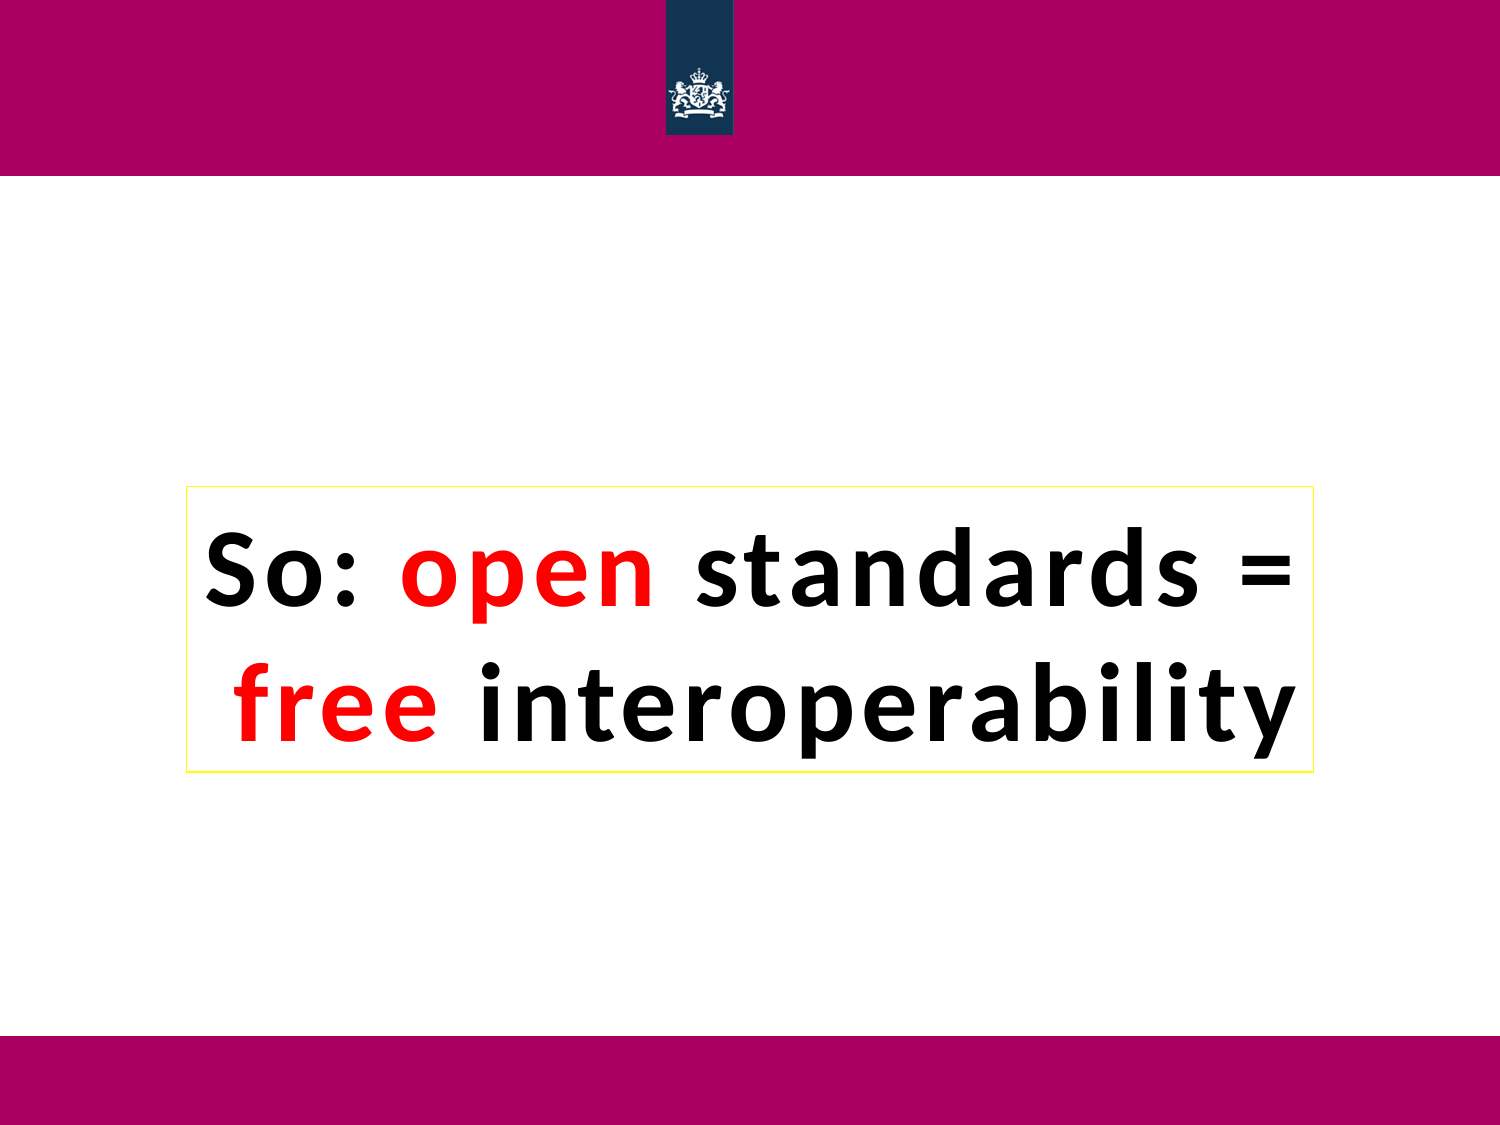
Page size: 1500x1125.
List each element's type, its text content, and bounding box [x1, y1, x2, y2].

picture [666, 0, 734, 135]
text_box So: open standards = free interoperability [187, 487, 1313, 772]
